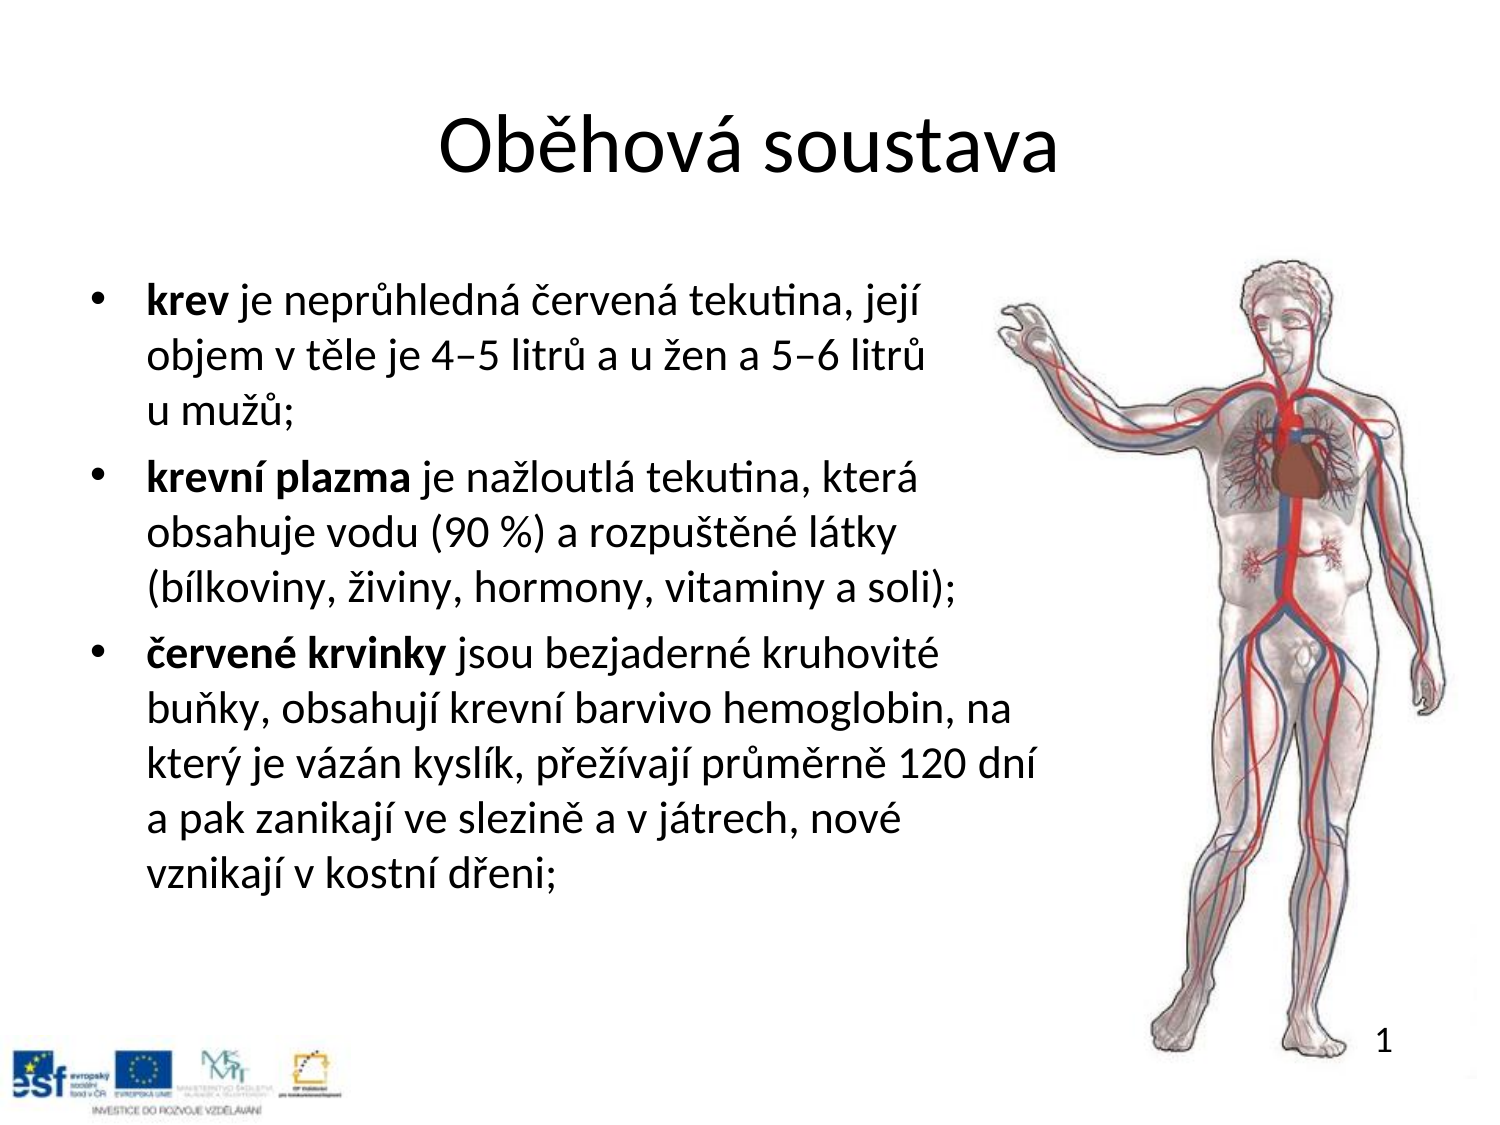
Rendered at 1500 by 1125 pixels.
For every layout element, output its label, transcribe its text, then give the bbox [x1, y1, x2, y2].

title Oběhová soustava [75, 45, 1426, 233]
list krev je neprůhledná červená tekutina, její objem v těle je 4–5 litrů a u žen a 5–6 litrů u mužů; krevní plazma je nažloutlá tekutina, která obsahuje vodu (90 %) a rozpuštěné látky (bílkoviny, živiny, hormony, vitaminy a soli); červené krvinky jsou bezjaderné kruhovité buňky, obsahují krevní barvivo hemoglobin, na který je vázán kyslík, přežívají průměrně 120 dní a pak zanikají ve slezině a v játrech, nové vznikají v kostní dřeni; [74, 262, 1055, 1079]
picture [981, 234, 1477, 1079]
picture [0, 1035, 351, 1125]
text_box 1 [1359, 1007, 1419, 1069]
